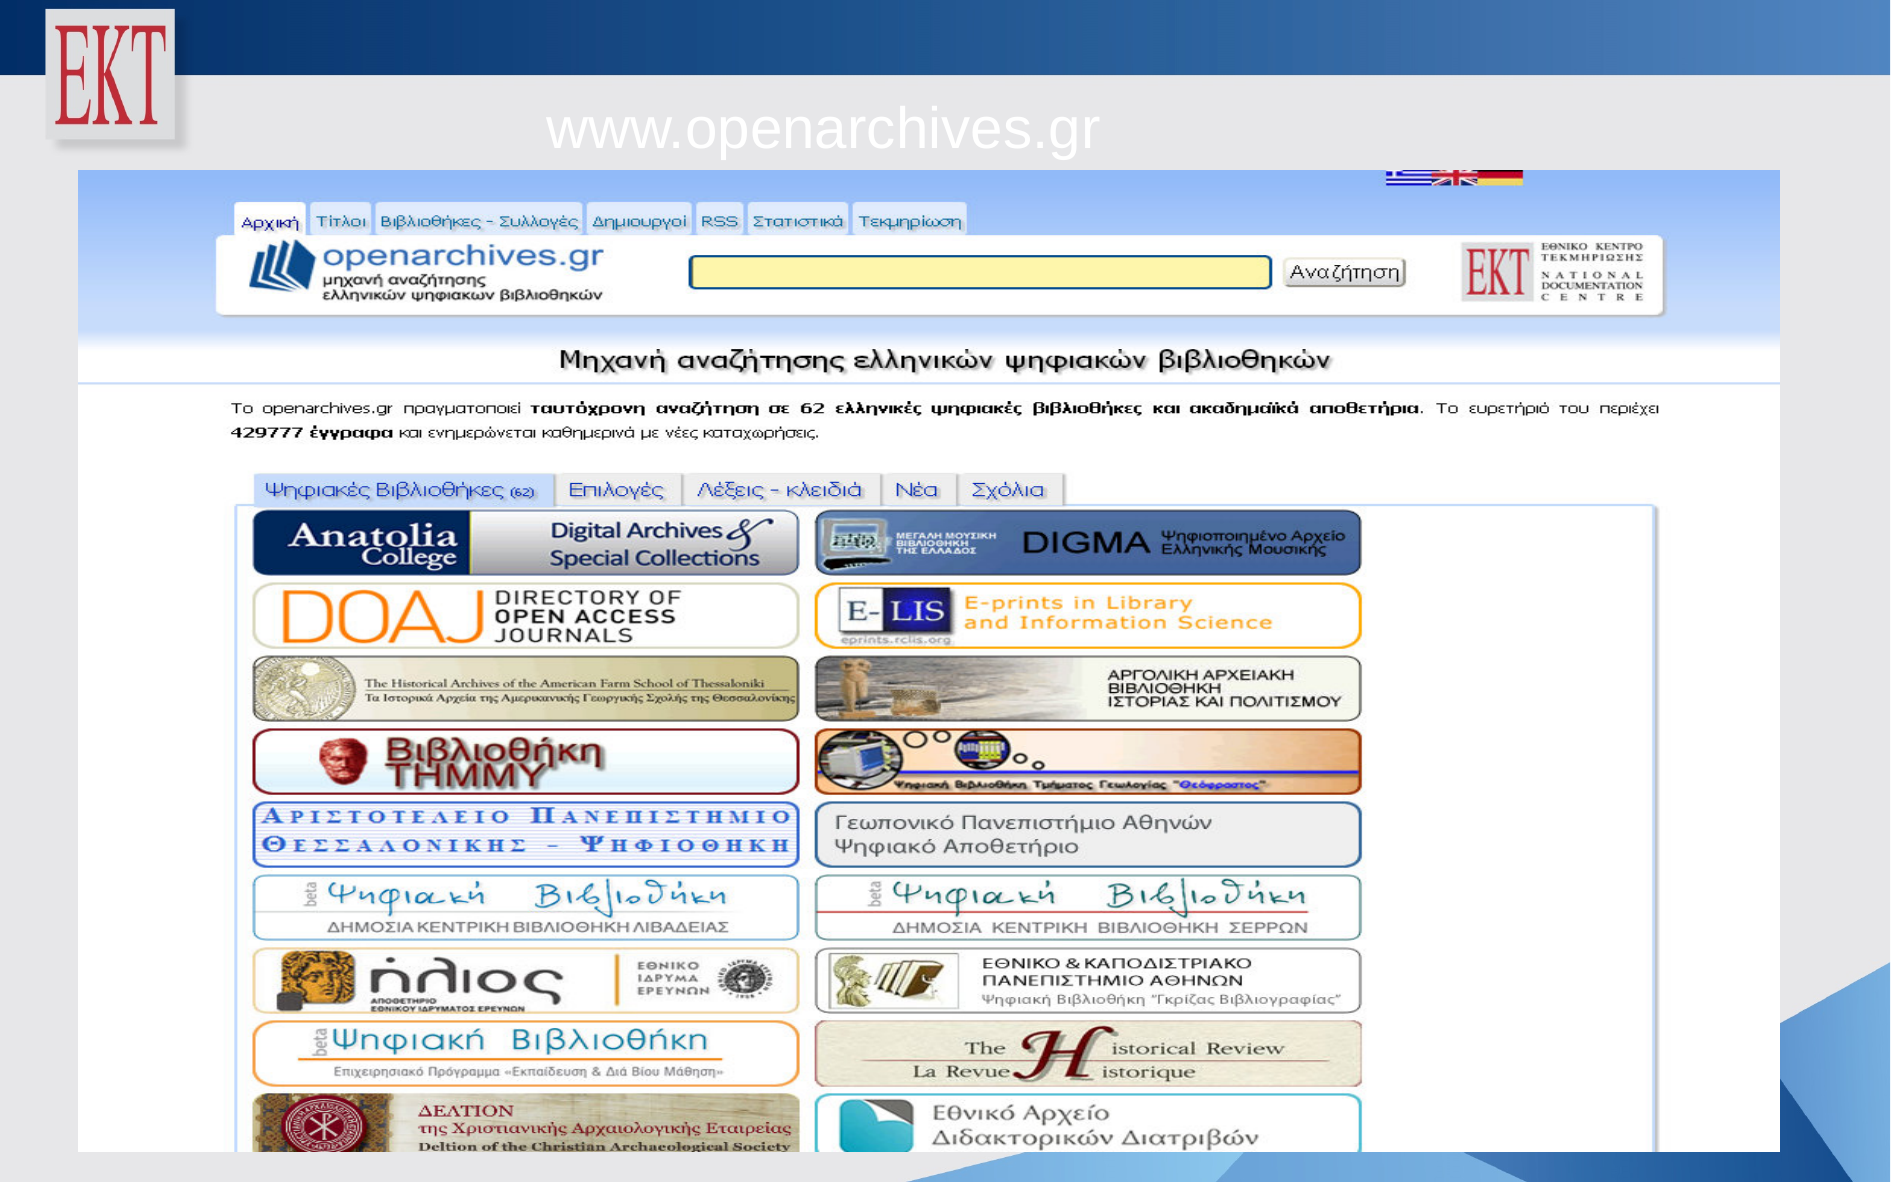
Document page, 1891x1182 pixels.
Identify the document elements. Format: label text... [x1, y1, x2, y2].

picture [0, 0, 1891, 1182]
text_box www.openarchives.gr [531, 82, 1820, 168]
